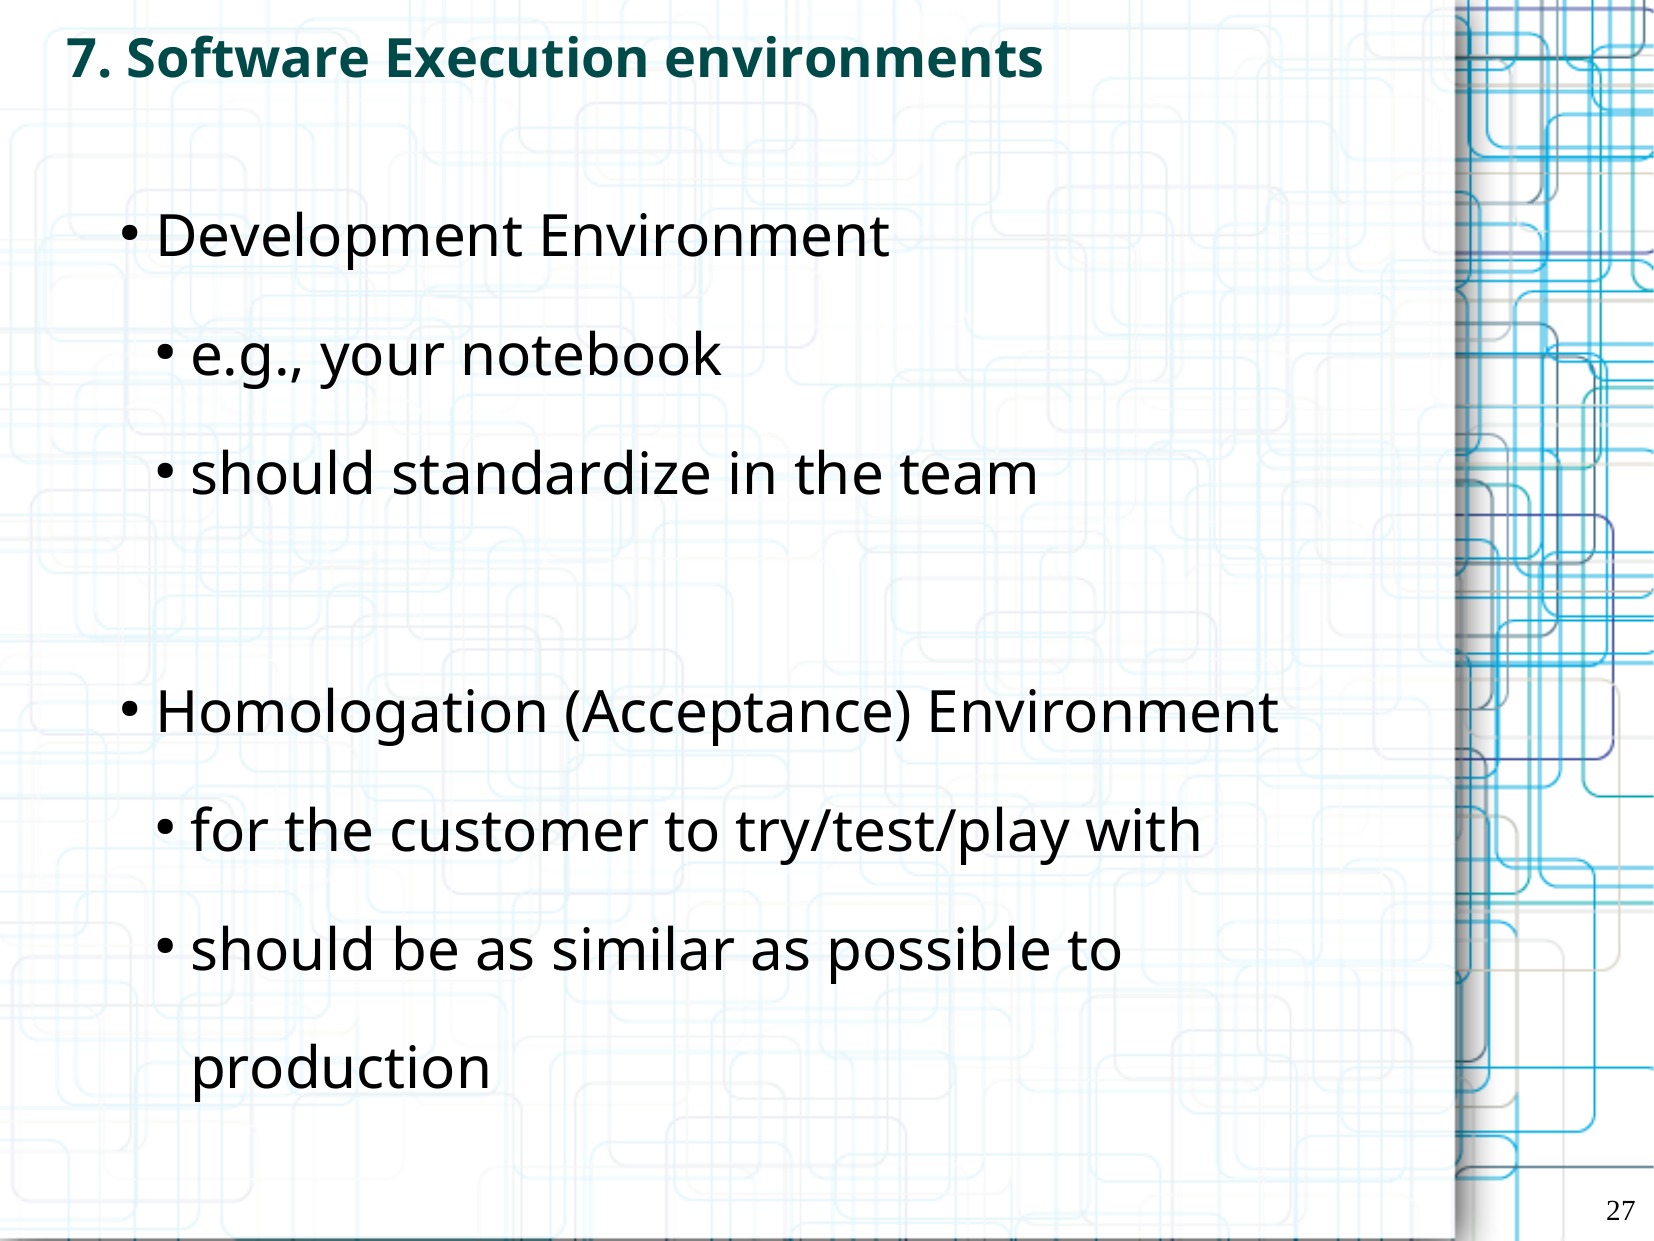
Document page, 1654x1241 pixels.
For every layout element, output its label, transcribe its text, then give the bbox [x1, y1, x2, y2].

text_box 7. Software Execution environments [37, 11, 1182, 148]
picture [0, 0, 1654, 1241]
text_box Development Environment e.g., your notebook should standardize in the team Homologation (Acceptance) Environment for the customer to try/test/play with should be as similar as possible to production Production Enviroment for the real users with real data [104, 147, 1418, 1105]
